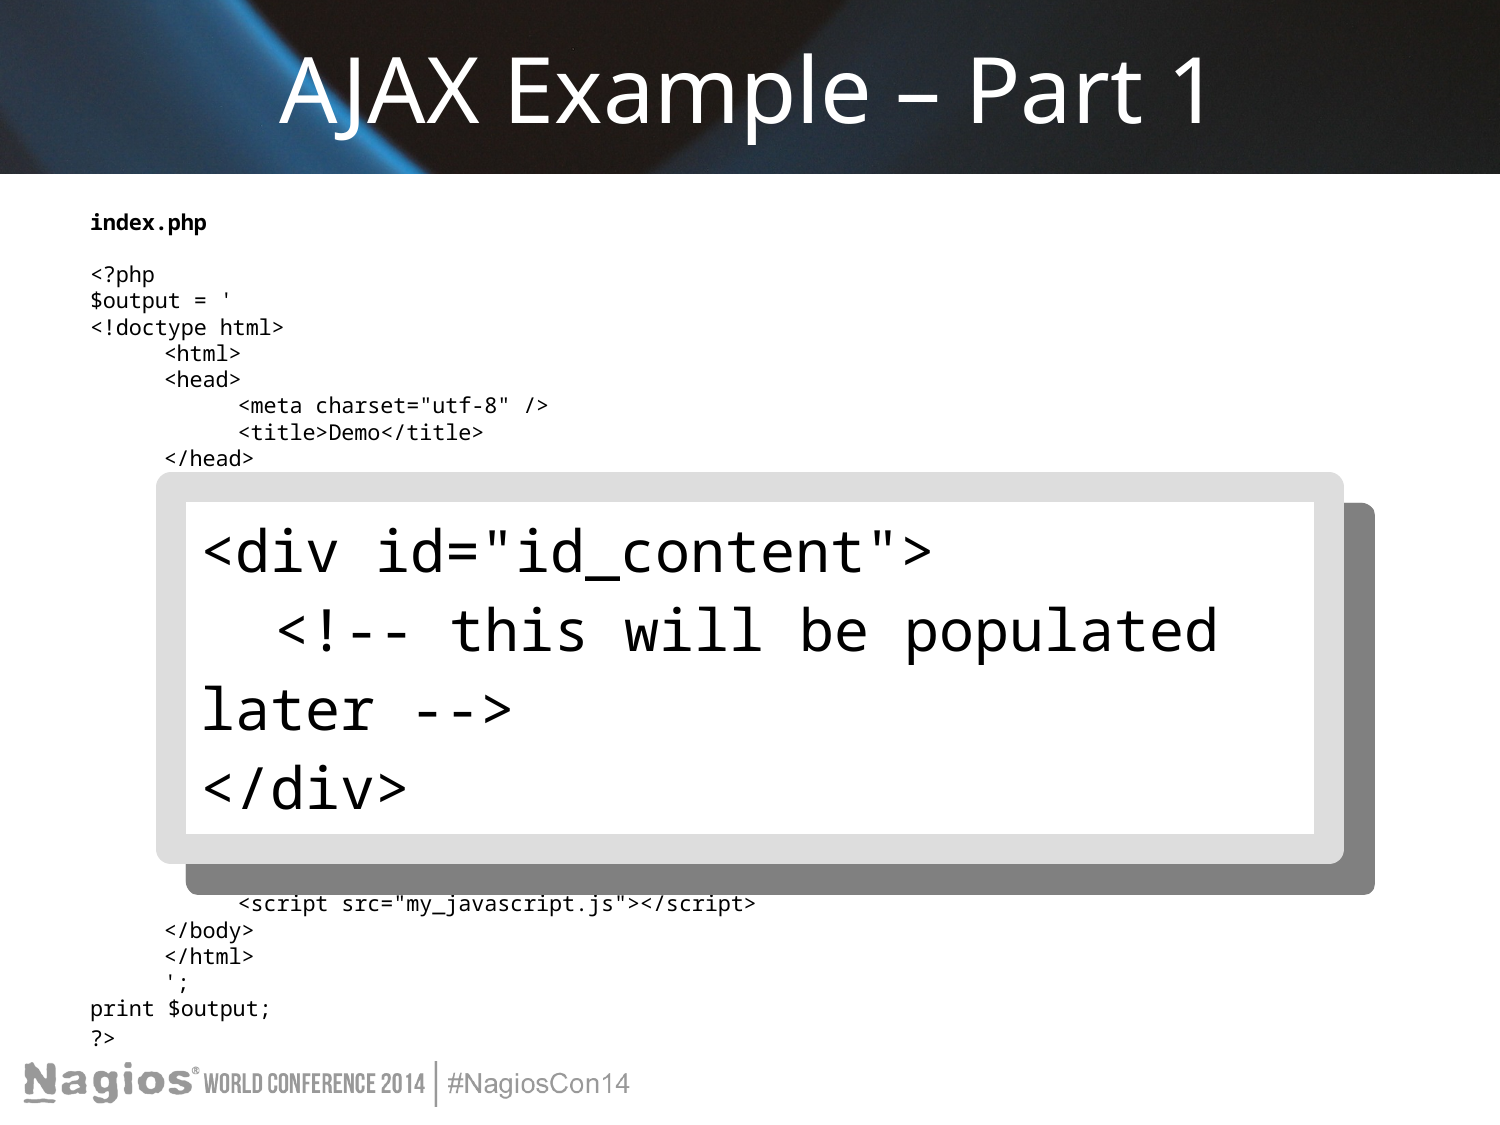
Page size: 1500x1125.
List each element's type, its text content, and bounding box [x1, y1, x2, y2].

text_box <div id="id_content"> <!-- this will be populated later --> </div> [170, 487, 1330, 736]
title AJAX Example – Part 1 [0, 0, 1500, 174]
picture [12, 1040, 638, 1125]
list index.php <?php $output = ' <!doctype html> <html> <head> <meta charset="utf-8" /> <title>Demo</title> </head> <body> Blah blah blah <br/><br/> <select id="id_select"> <option value="one">Strawberry</option> <option value="two">Grape</option> </select> <br/><br/> <input type="button" value="Click Me" onclick="load_content(\'id_select\')"> <br/><br/> <div id="id_content"> <!-- this will be populated later --> </div> <script src="jquery-2.1.1.min.js"></script> <script src="my_javascript.js"></script> </body> </html> '; print $output; ?> [75, 200, 1426, 986]
